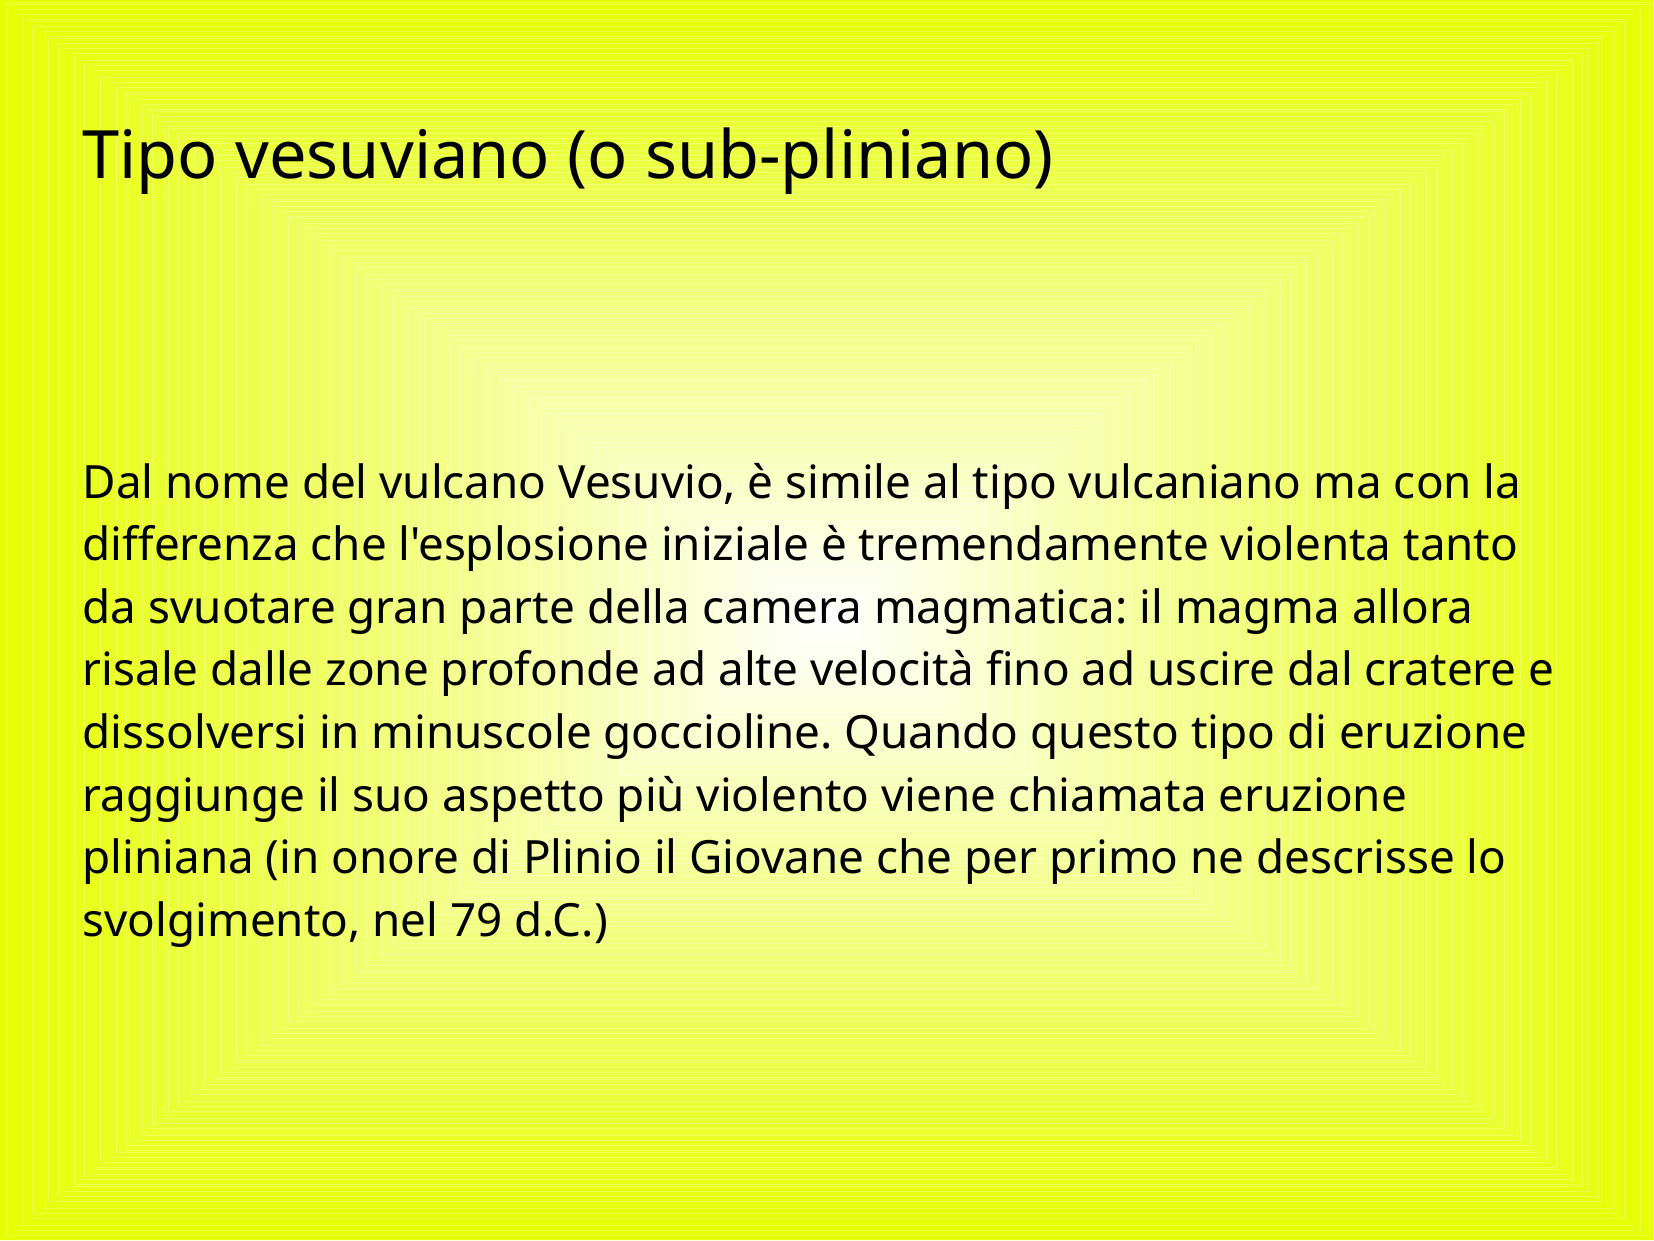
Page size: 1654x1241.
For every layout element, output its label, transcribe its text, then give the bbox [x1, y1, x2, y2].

title Tipo vesuviano (o sub-pliniano) [82, 49, 1571, 257]
subtitle Dal nome del vulcano Vesuvio, è simile al tipo vulcaniano ma con la differenza che l'esplosione iniziale è tremendamente violenta tanto da svuotare gran parte della camera magmatica: il magma allora risale dalle zone profonde ad alte velocità fino ad uscire dal cratere e dissolversi in minuscole goccioline. Quando questo tipo di eruzione raggiunge il suo aspetto più violento viene chiamata eruzione pliniana (in onore di Plinio il Giovane che per primo ne descrisse lo svolgimento, nel 79 d.C.) [82, 297, 1571, 1102]
